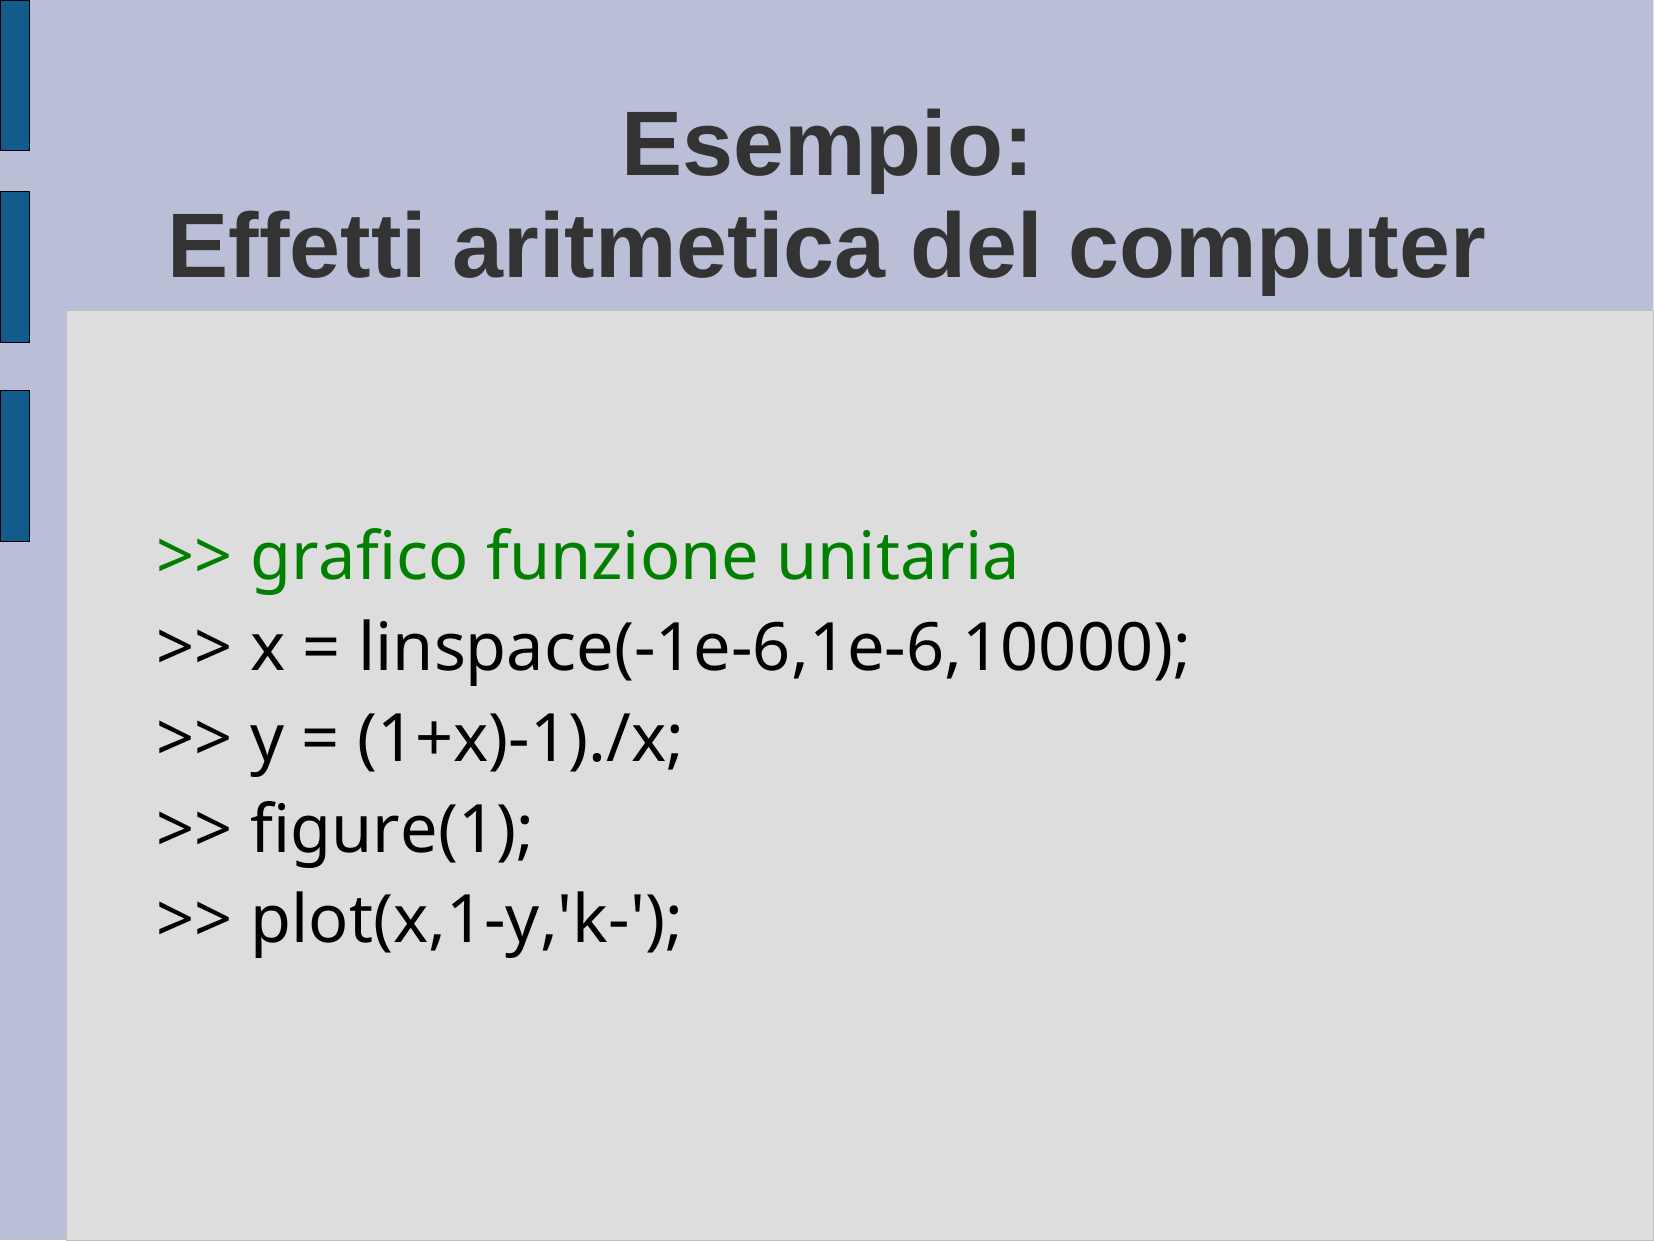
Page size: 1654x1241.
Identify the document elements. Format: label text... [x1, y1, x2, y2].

title Esempio: Effetti aritmetica del computer [121, 91, 1534, 299]
subtitle >> grafico funzione unitaria >> x = linspace(-1e-6,1e-6,10000); >> y = (1+x)-1)./x; >> figure(1); >> plot(x,1-y,'k-'); [121, 352, 1534, 1119]
